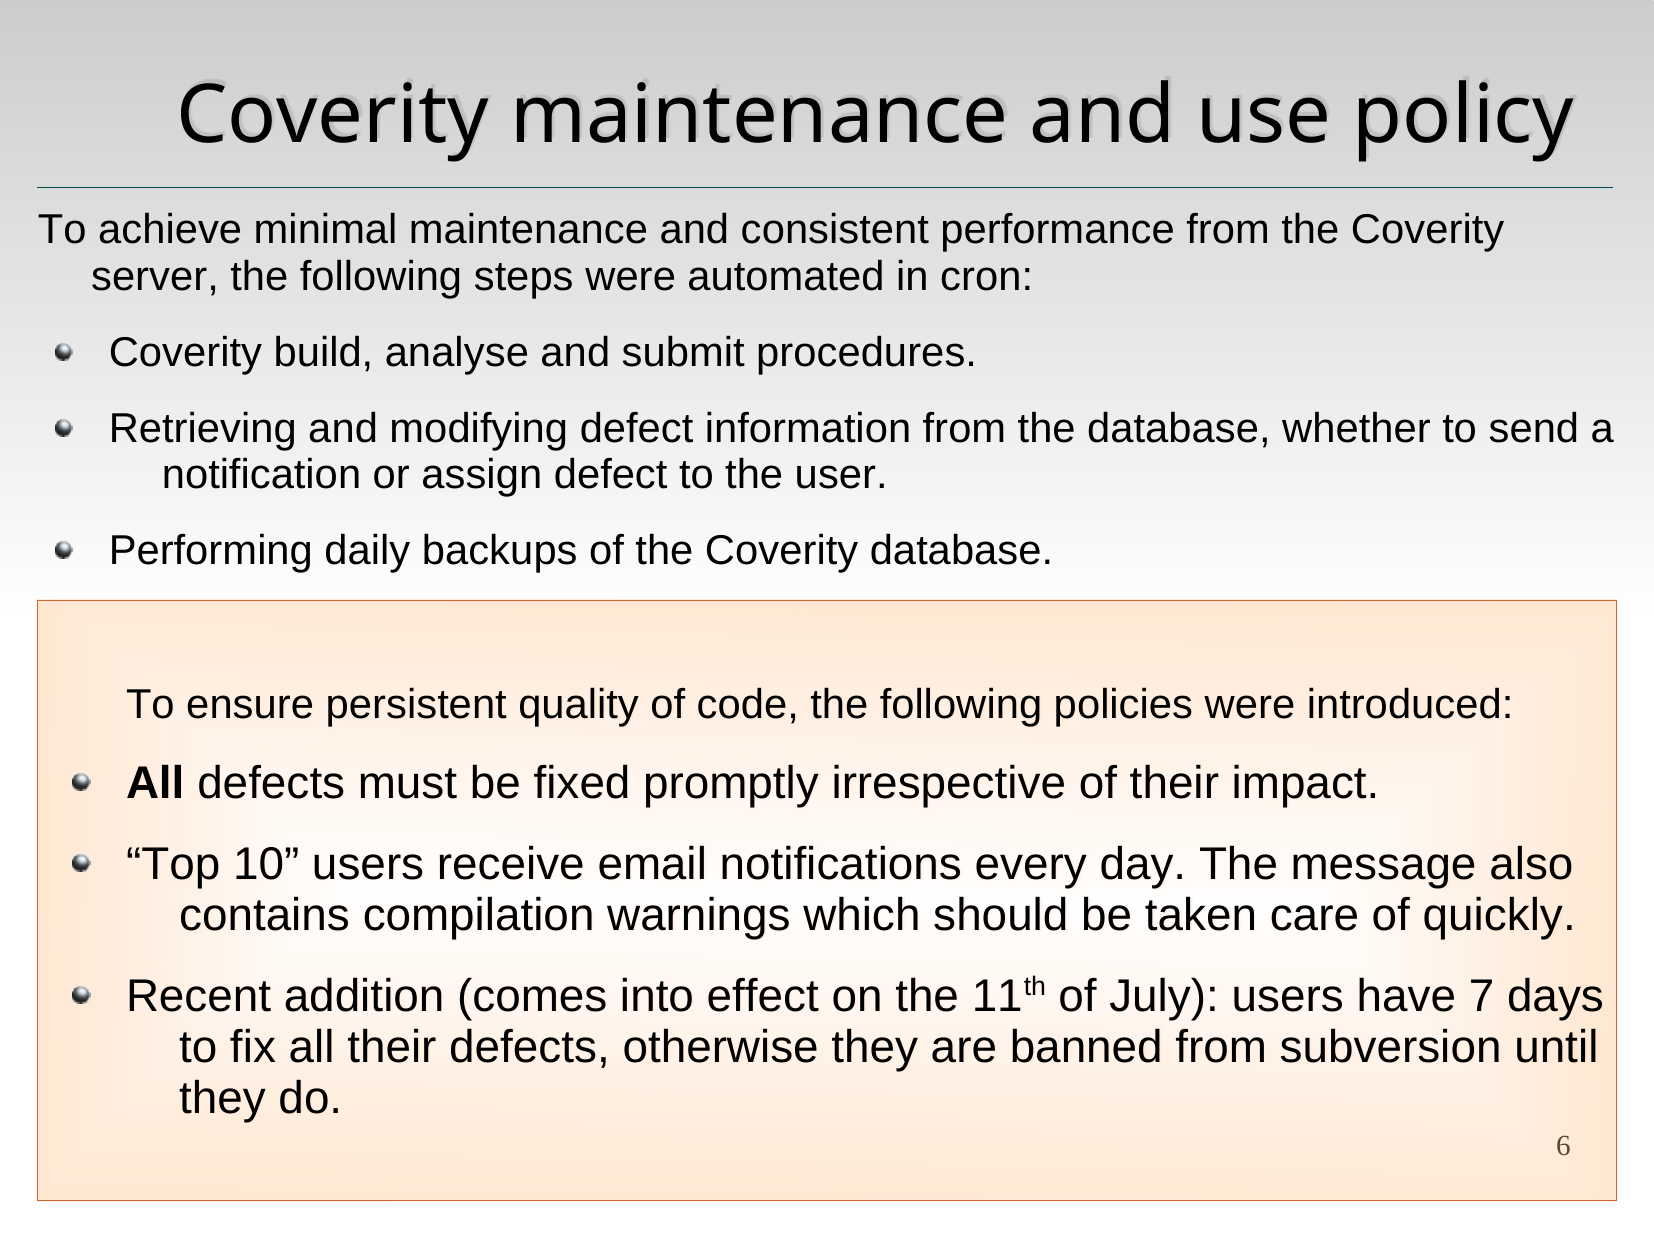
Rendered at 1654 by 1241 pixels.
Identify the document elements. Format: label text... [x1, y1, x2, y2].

title Coverity maintenance and use policy [37, 34, 1576, 187]
list To ensure persistent quality of code, the following policies were introduced: All defects must be fixed promptly irrespective of their impact. “Top 10” users receive email notifications every day. The message also contains compilation warnings which should be taken care of quickly. Recent addition (comes into effect on the 11th of July): users have 7 days to fix all their defects, otherwise they are banned from subversion until they do. [37, 600, 1617, 1201]
list To achieve minimal maintenance and consistent performance from the Coverity server, the following steps were automated in cron: Coverity build, analyse and submit procedures. Retrieving and modifying defect information from the database, whether to send a notification or assign defect to the user. Performing daily backups of the Coverity database. [20, 206, 1637, 574]
